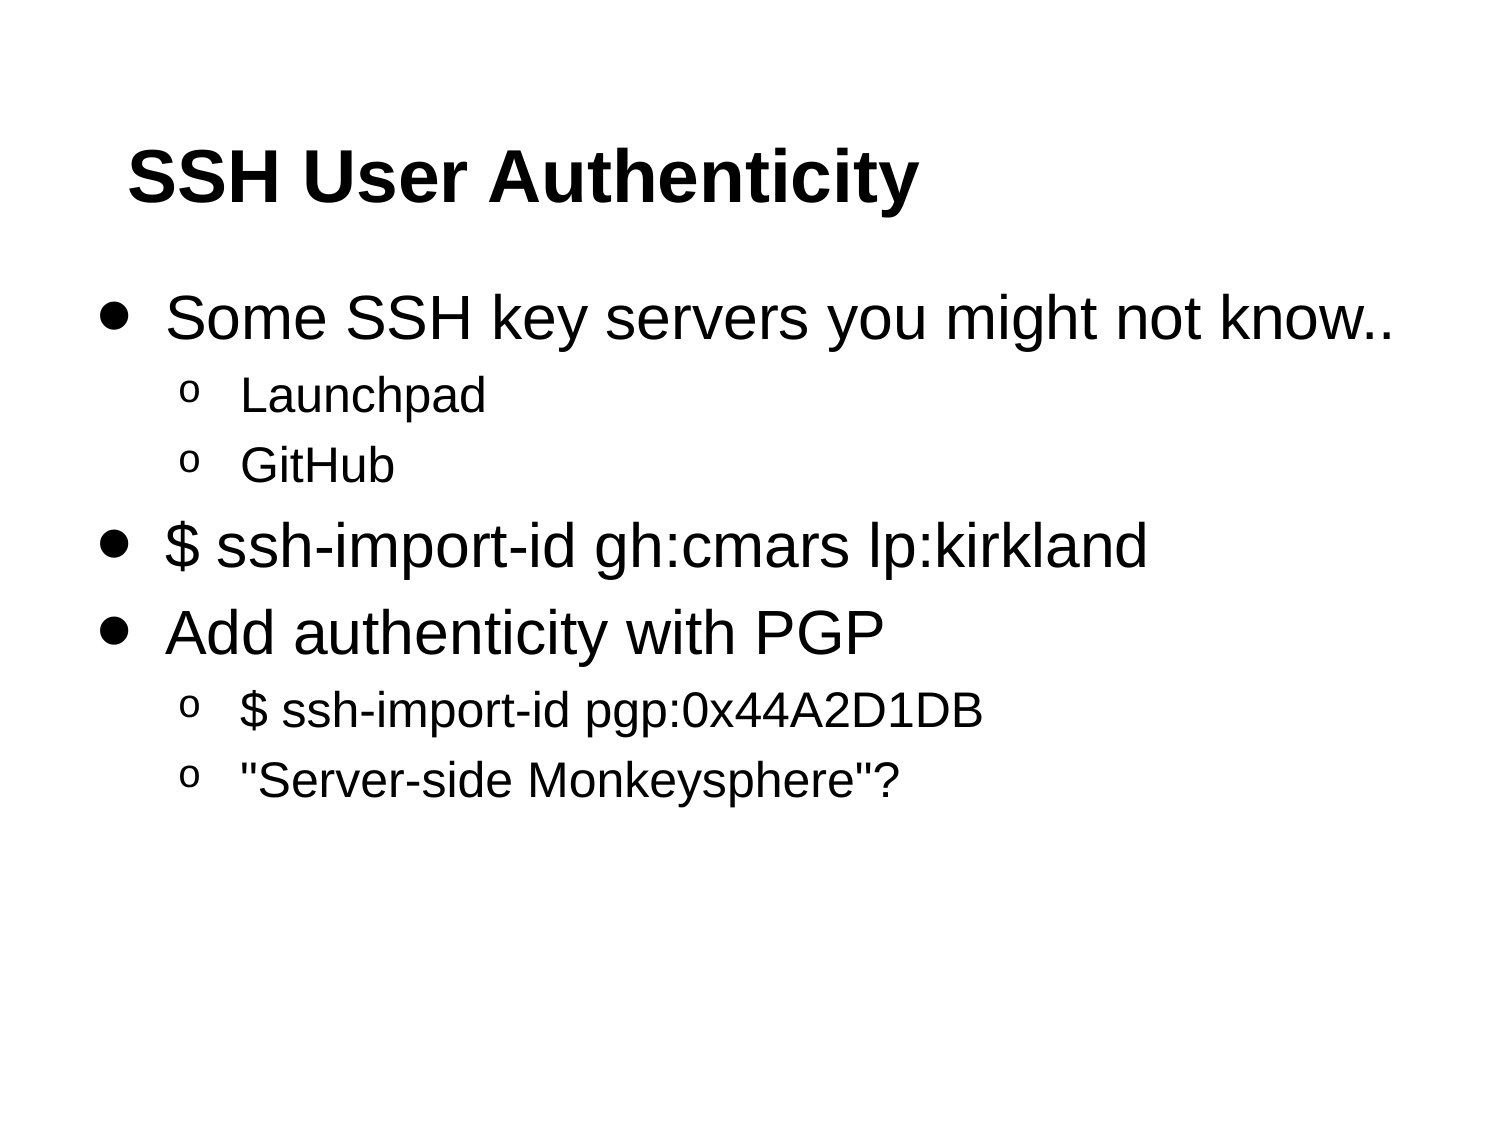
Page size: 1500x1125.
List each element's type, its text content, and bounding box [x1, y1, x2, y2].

title SSH User Authenticity [75, 45, 1425, 233]
list Some SSH key servers you might not know.. Launchpad GitHub $ ssh-import-id gh:cmars lp:kirkland Add authenticity with PGP $ ssh-import-id pgp:0x44A2D1DB "Server-side Monkeysphere"? [75, 262, 1425, 1078]
